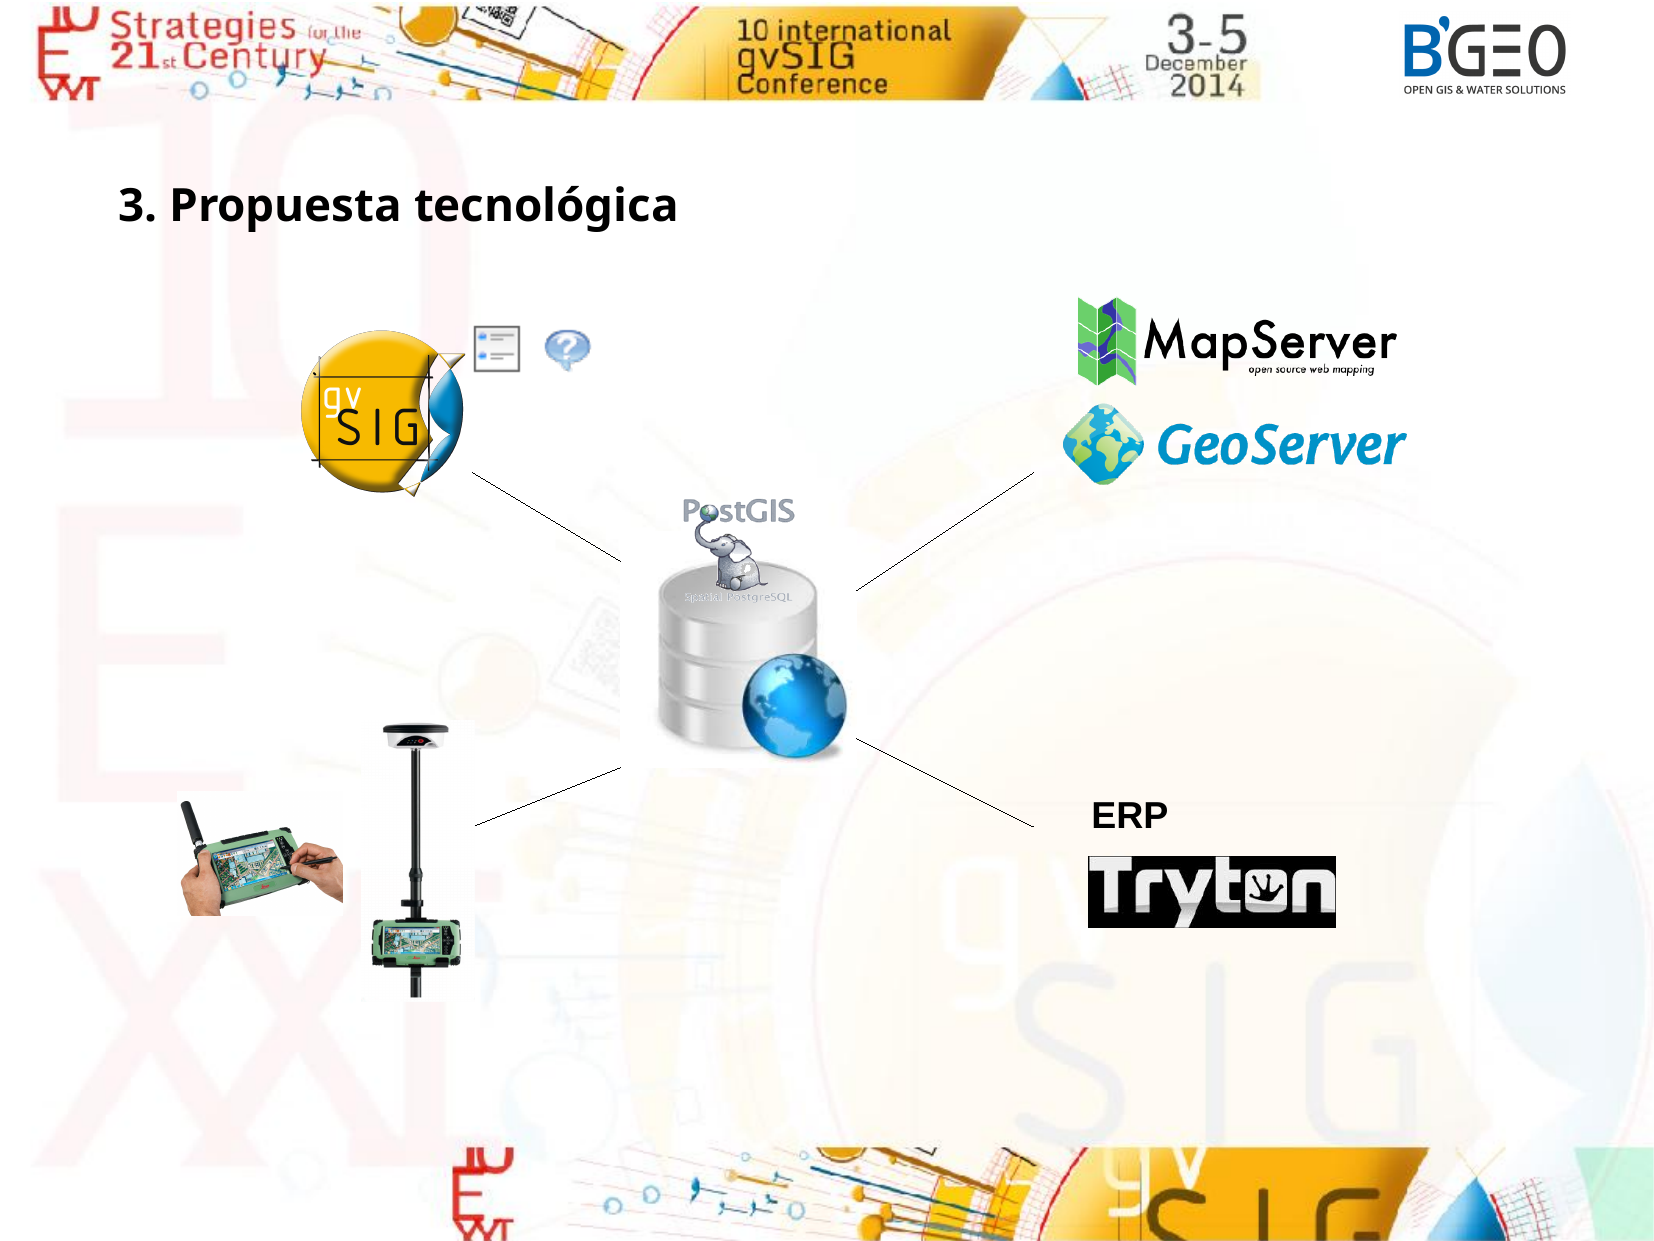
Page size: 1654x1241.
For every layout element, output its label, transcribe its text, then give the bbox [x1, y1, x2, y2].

text_box ERP [1076, 786, 1397, 844]
text_box 3. Propuesta tecnológica [118, 172, 1300, 235]
picture [6, 2, 1654, 1241]
